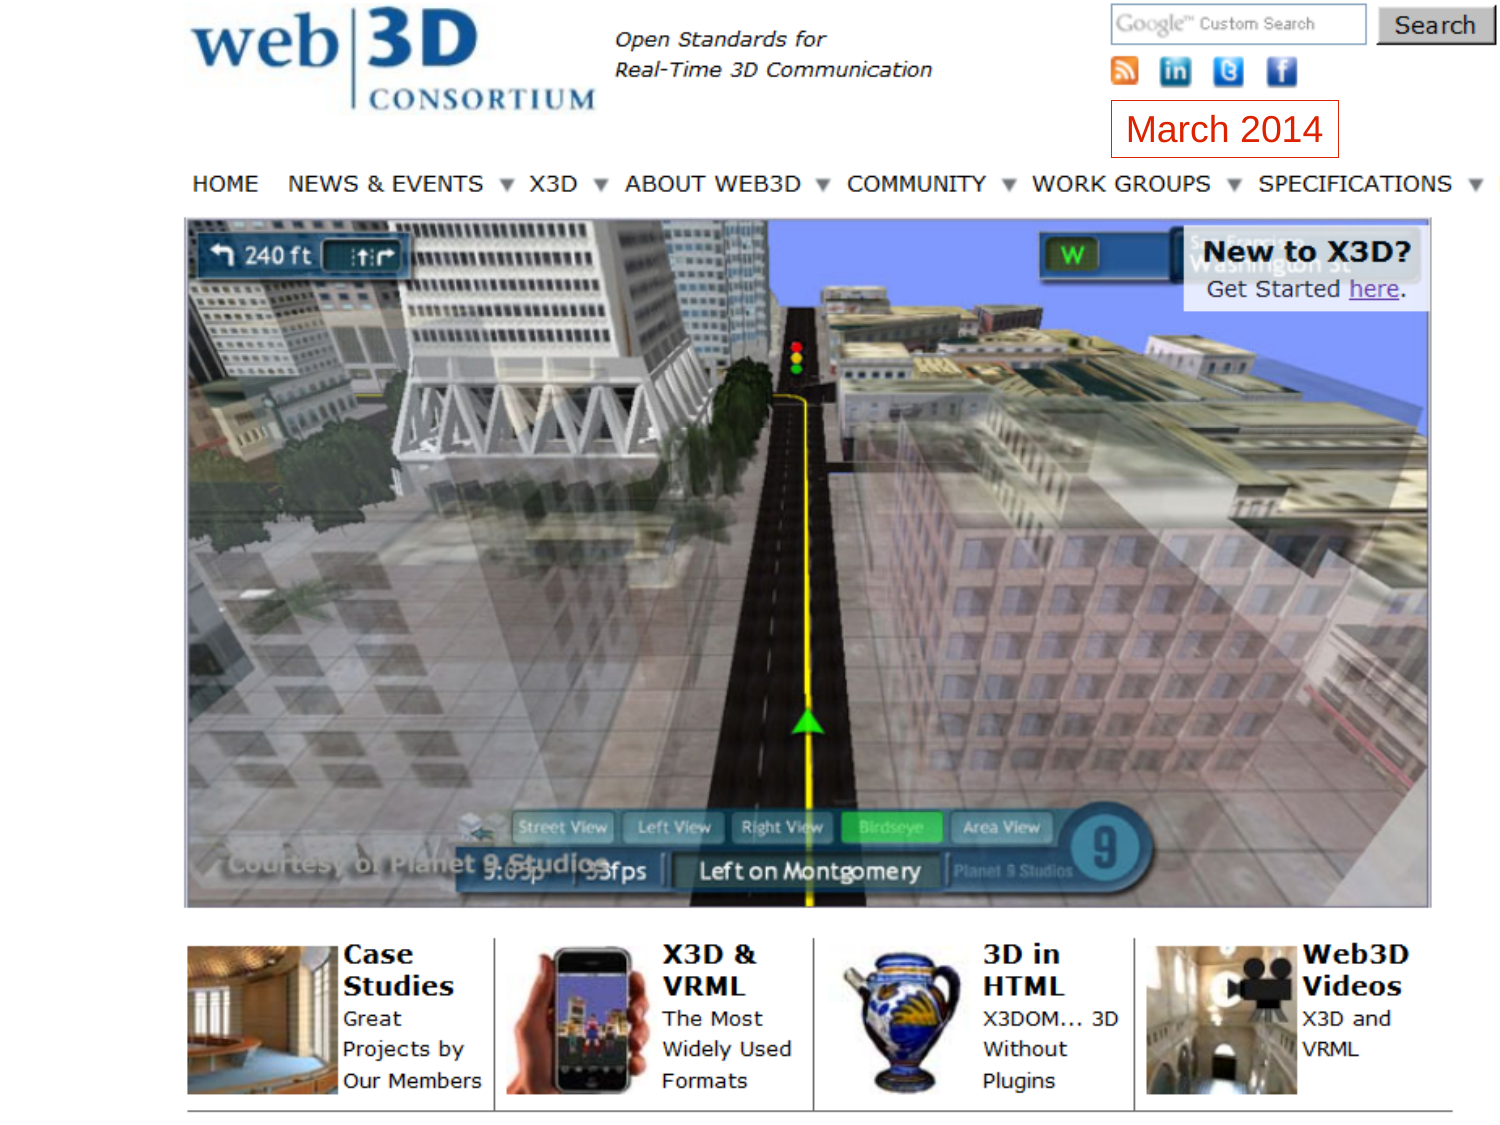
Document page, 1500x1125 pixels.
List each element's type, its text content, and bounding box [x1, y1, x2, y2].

picture [3, 0, 1500, 1125]
text_box March 2014 [1111, 100, 1339, 158]
